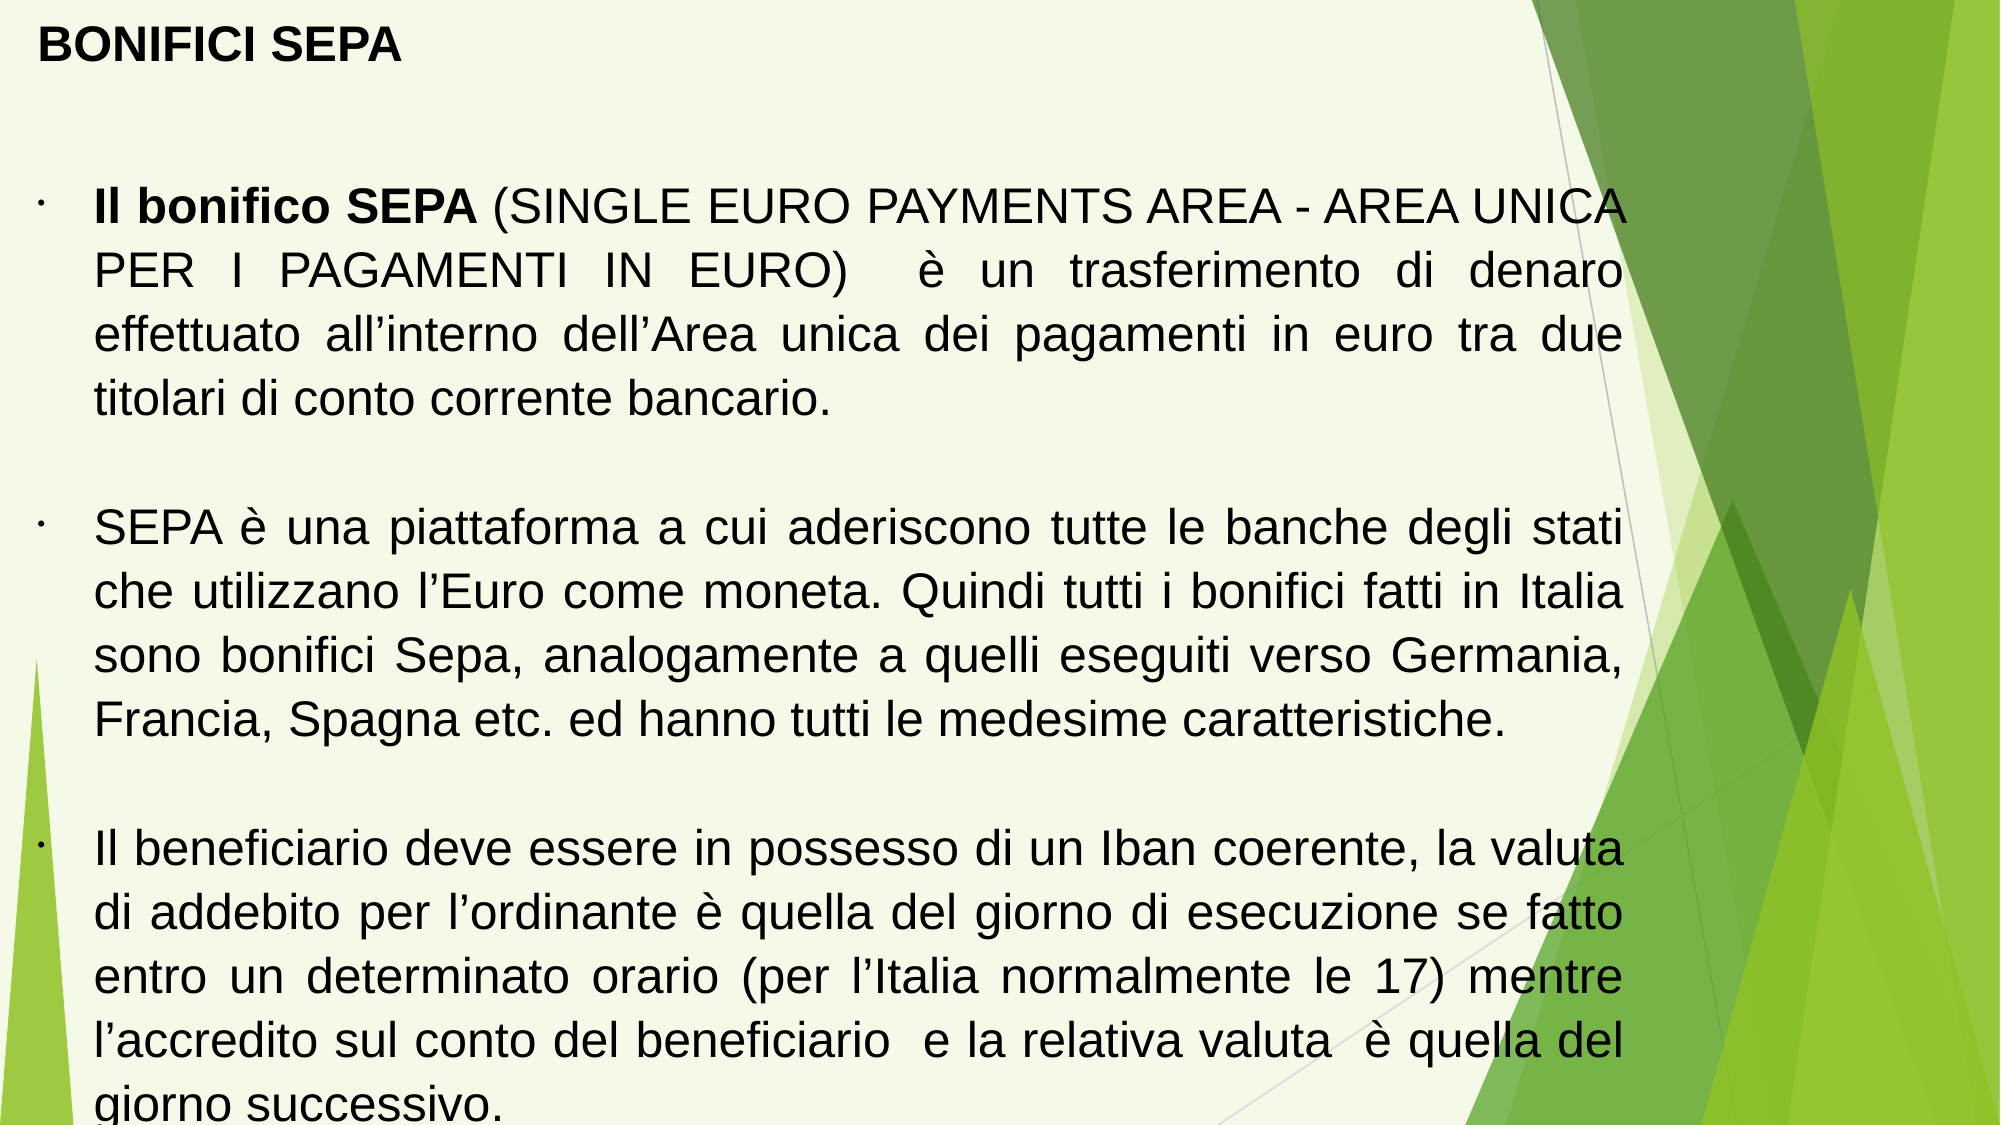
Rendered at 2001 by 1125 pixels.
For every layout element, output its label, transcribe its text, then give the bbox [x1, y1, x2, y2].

text_box BONIFICI SEPA Il bonifico SEPA (SINGLE EURO PAYMENTS AREA - AREA UNICA PER I PAGAMENTI IN EURO) è un trasferimento di denaro effettuato all’interno dell’Area unica dei pagamenti in euro tra due titolari di conto corrente bancario. SEPA è una piattaforma a cui aderiscono tutte le banche degli stati che utilizzano l’Euro come moneta. Quindi tutti i bonifici fatti in Italia sono bonifici Sepa, analogamente a quelli eseguiti verso Germania, Francia, Spagna etc. ed hanno tutti le medesime caratteristiche. Il beneficiario deve essere in possesso di un Iban coerente, la valuta di addebito per l’ordinante è quella del giorno di esecuzione se fatto entro un determinato orario (per l’Italia normalmente le 17) mentre l’accredito sul conto del beneficiario e la relativa valuta è quella del giorno successivo. [22, 0, 1640, 1125]
